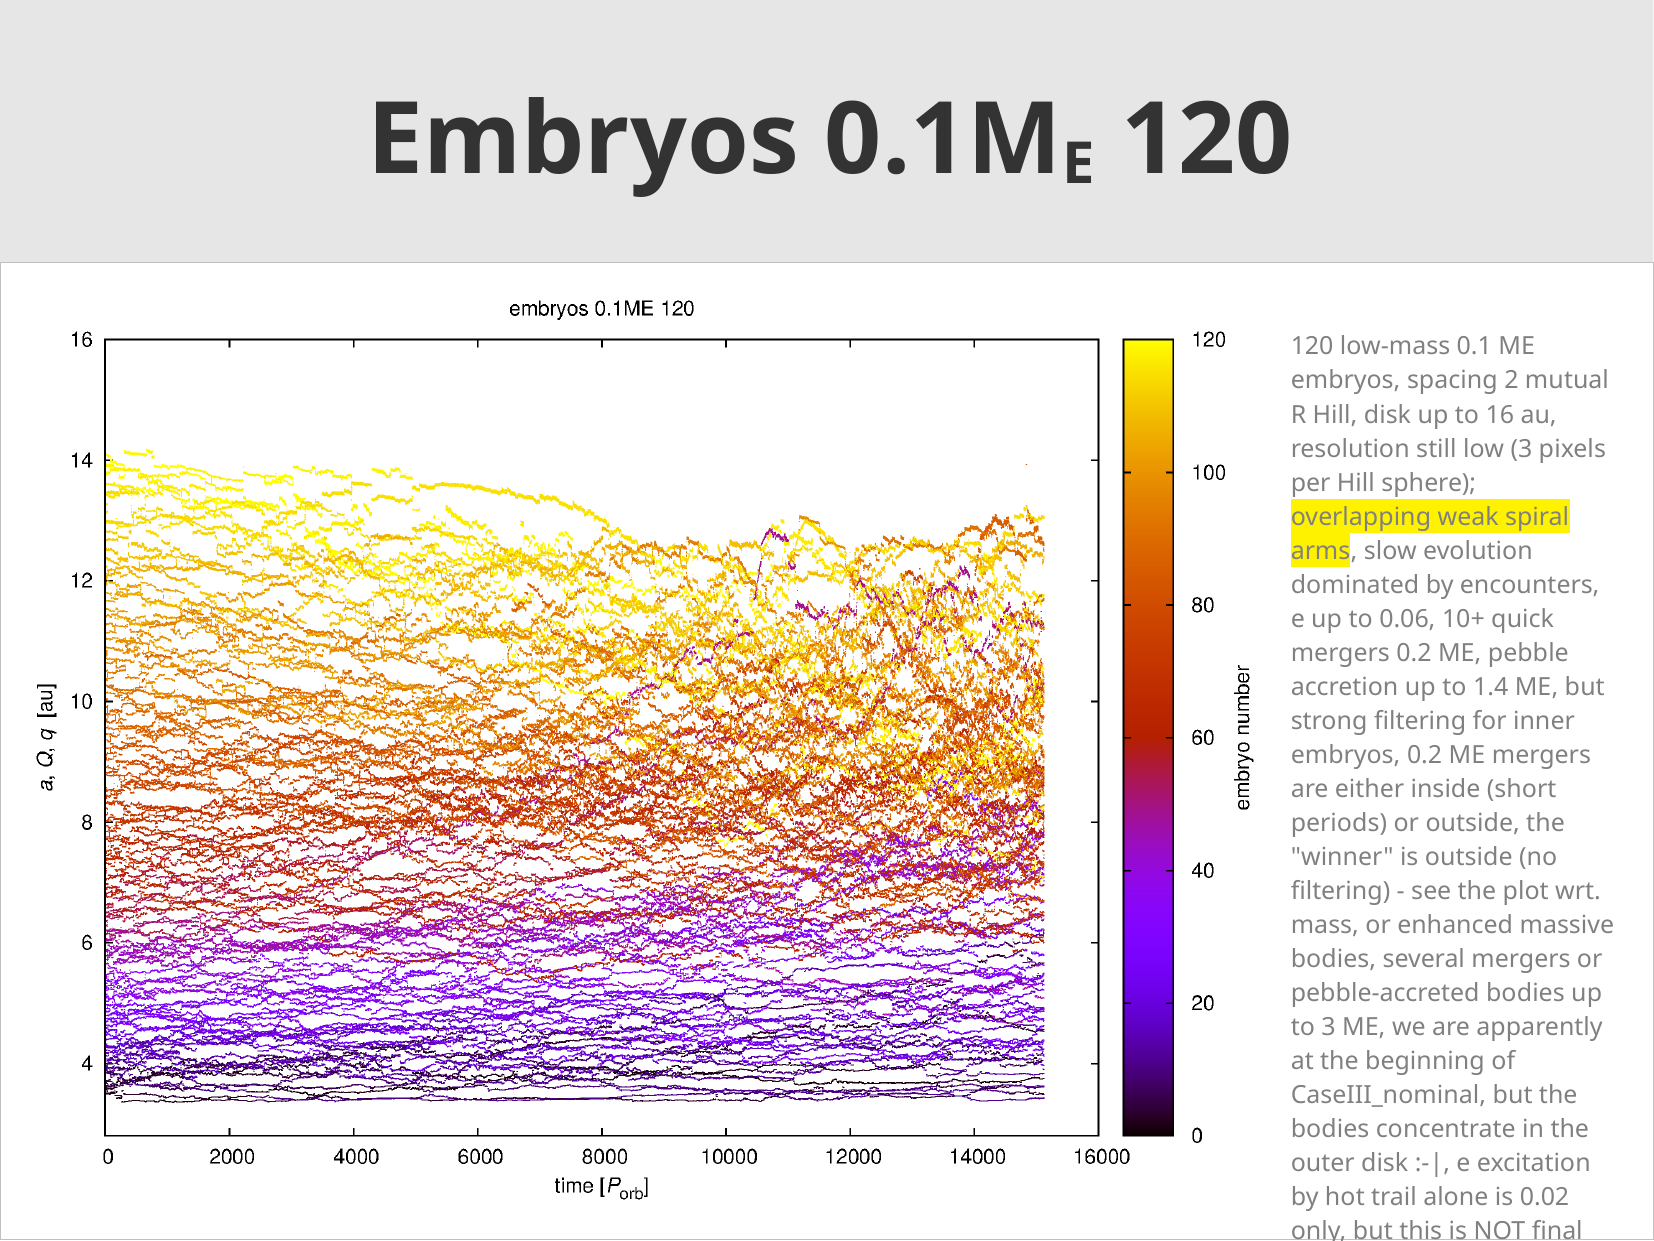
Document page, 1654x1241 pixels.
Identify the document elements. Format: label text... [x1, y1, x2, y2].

picture [30, 299, 1277, 1201]
text_box 120 low-mass 0.1 ME embryos, spacing 2 mutual R Hill, disk up to 16 au, resolution still low (3 pixels per Hill sphere); overlapping weak spiral arms, slow evolution dominated by encounters, e up to 0.06, 10+ quick mergers 0.2 ME, pebble accretion up to 1.4 ME, but strong filtering for inner embryos, 0.2 ME mergers are either inside (short periods) or outside, the "winner" is outside (no filtering) - see the plot wrt. mass, or enhanced massive bodies, several mergers or pebble-accreted bodies up to 3 ME, we are apparently at the beginning of CaseIII_nominal, but the bodies concentrate in the outer disk :-|, e excitation by hot trail alone is 0.02 only, but this is NOT final value, nevertheless, it serves as an initial 'kick'! [1276, 320, 1636, 1176]
title Embryos 0.1ME 120 [124, 31, 1537, 239]
